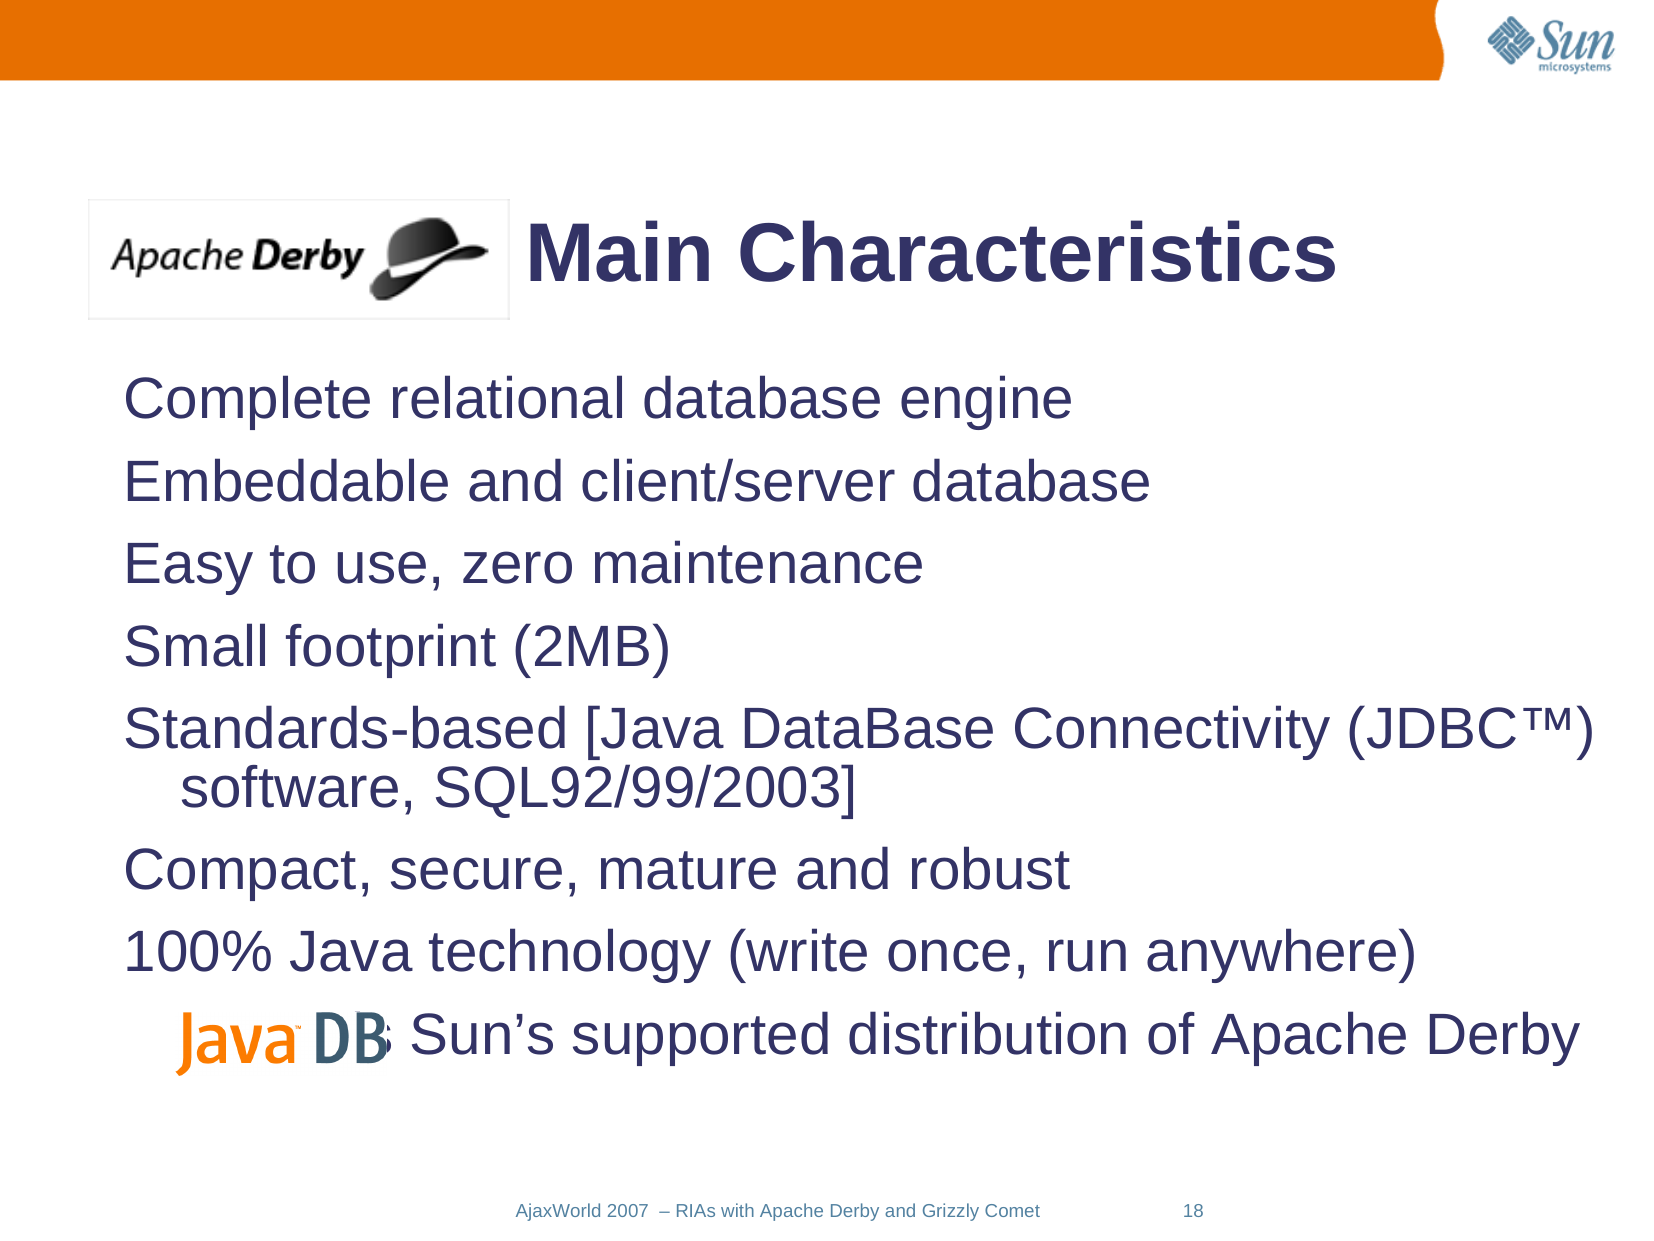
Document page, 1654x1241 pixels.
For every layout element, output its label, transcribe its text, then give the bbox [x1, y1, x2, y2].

picture [88, 199, 510, 320]
picture [175, 1012, 387, 1076]
picture [0, 0, 1654, 83]
title Main Characteristics [525, 132, 1576, 298]
list Complete relational database engine Embeddable and client/server database Easy to use, zero maintenance Small footprint (2MB) Standards-based [Java DataBase Connectivity (JDBC™) software, SQL92/99/2003] Compact, secure, mature and robust 100% Java technology (write once, run anywhere) is Sun’s supported distribution of Apache Derby [124, 372, 1613, 1136]
